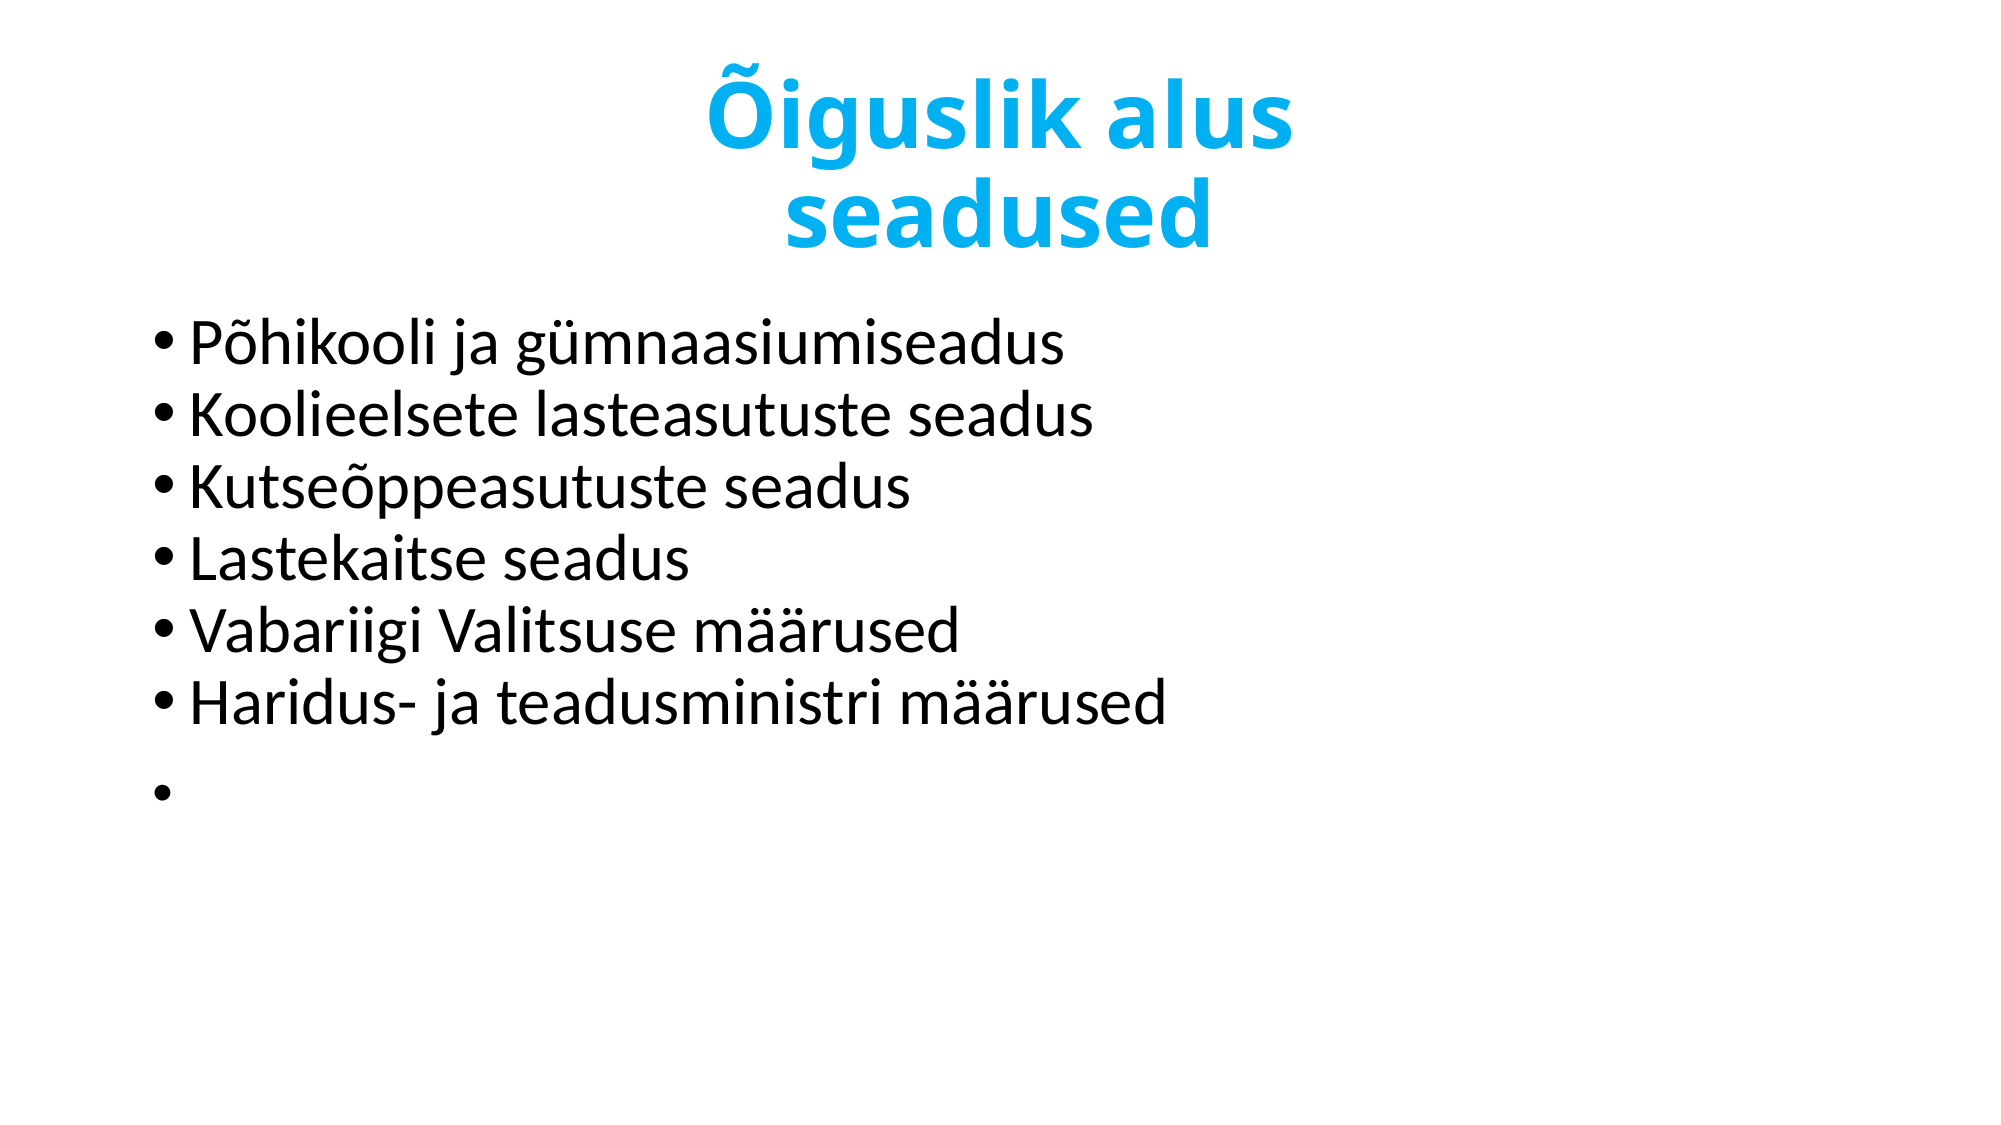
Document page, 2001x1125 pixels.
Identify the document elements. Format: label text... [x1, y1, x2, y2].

list Põhikooli ja gümnaasiumiseadus Koolieelsete lasteasutuste seadus Kutseõppeasutuste seadus Lastekaitse seadus Vabariigi Valitsuse määrused Haridus- ja teadusministri määrused [137, 299, 1863, 1014]
title Õiguslik alus seadused [137, 59, 1863, 278]
